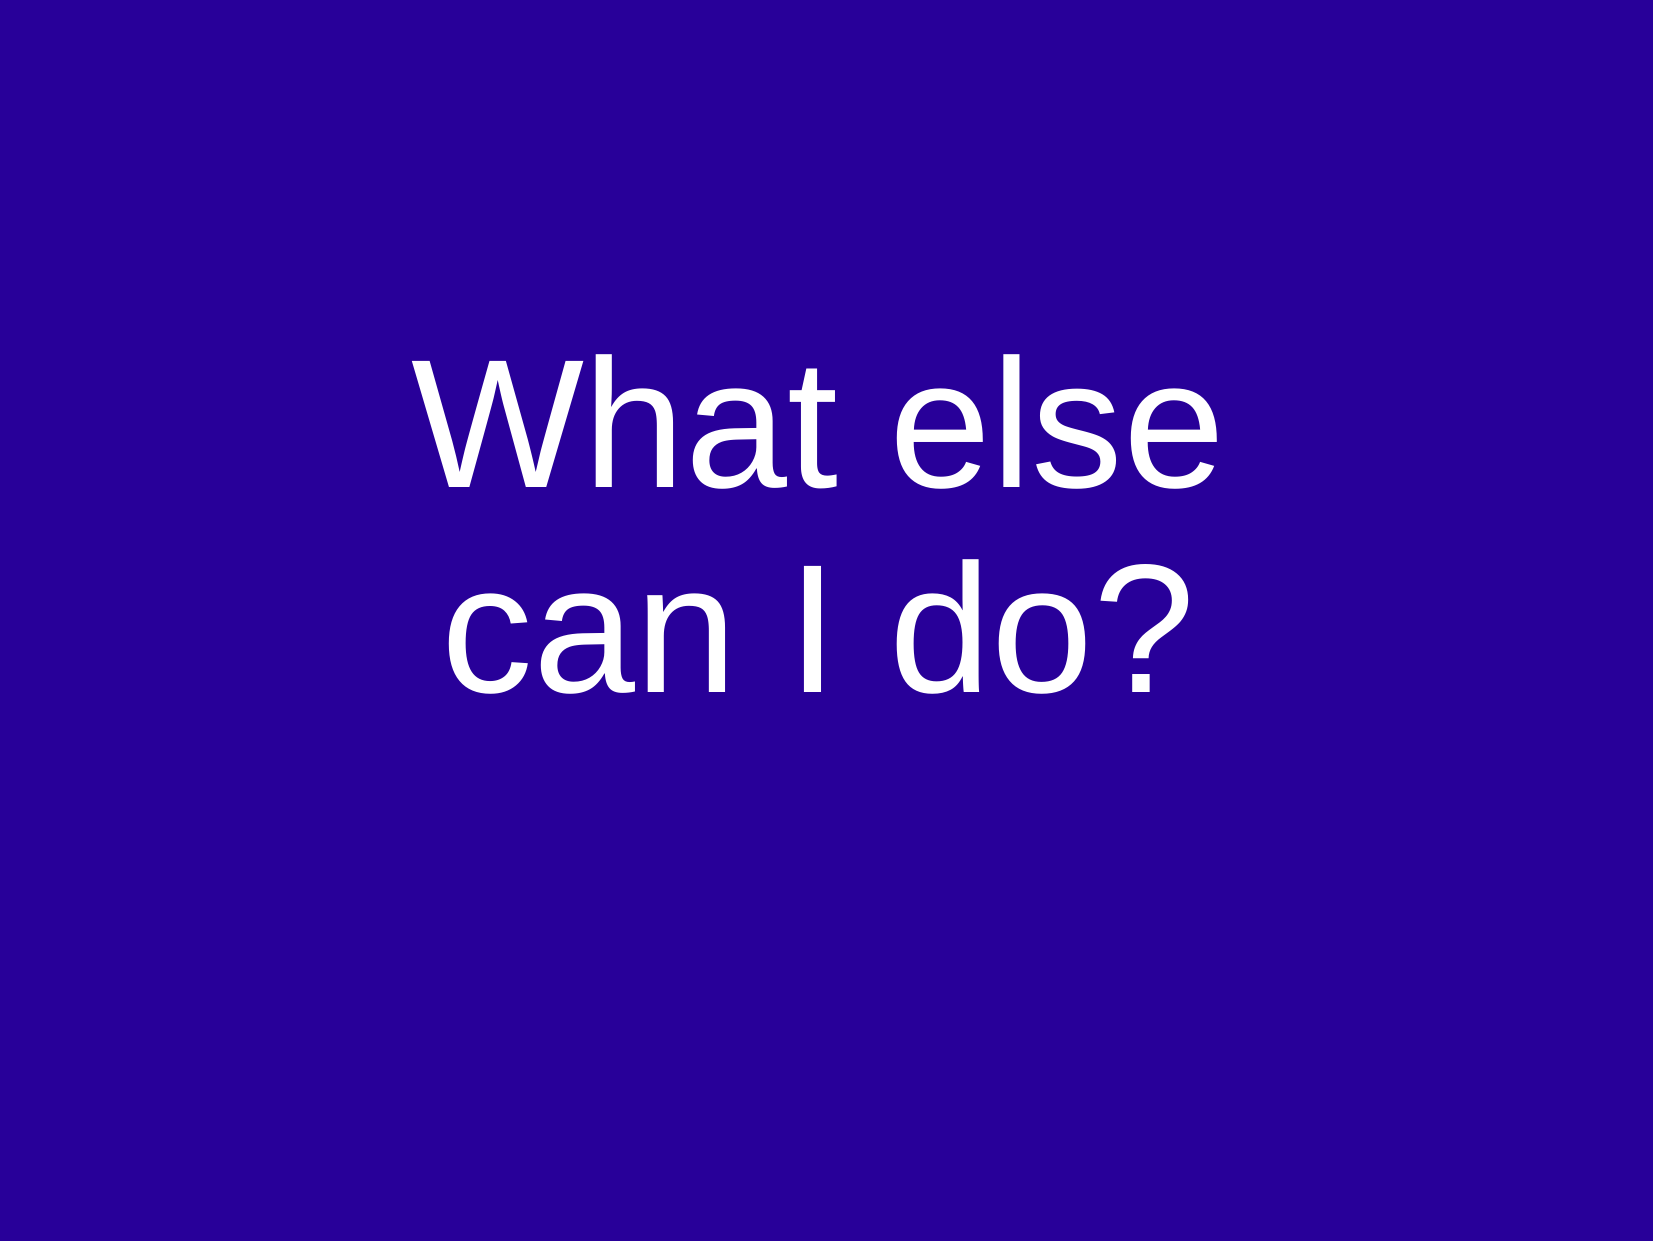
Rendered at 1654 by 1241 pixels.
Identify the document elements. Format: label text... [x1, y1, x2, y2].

title What else can I do? [75, 321, 1563, 731]
